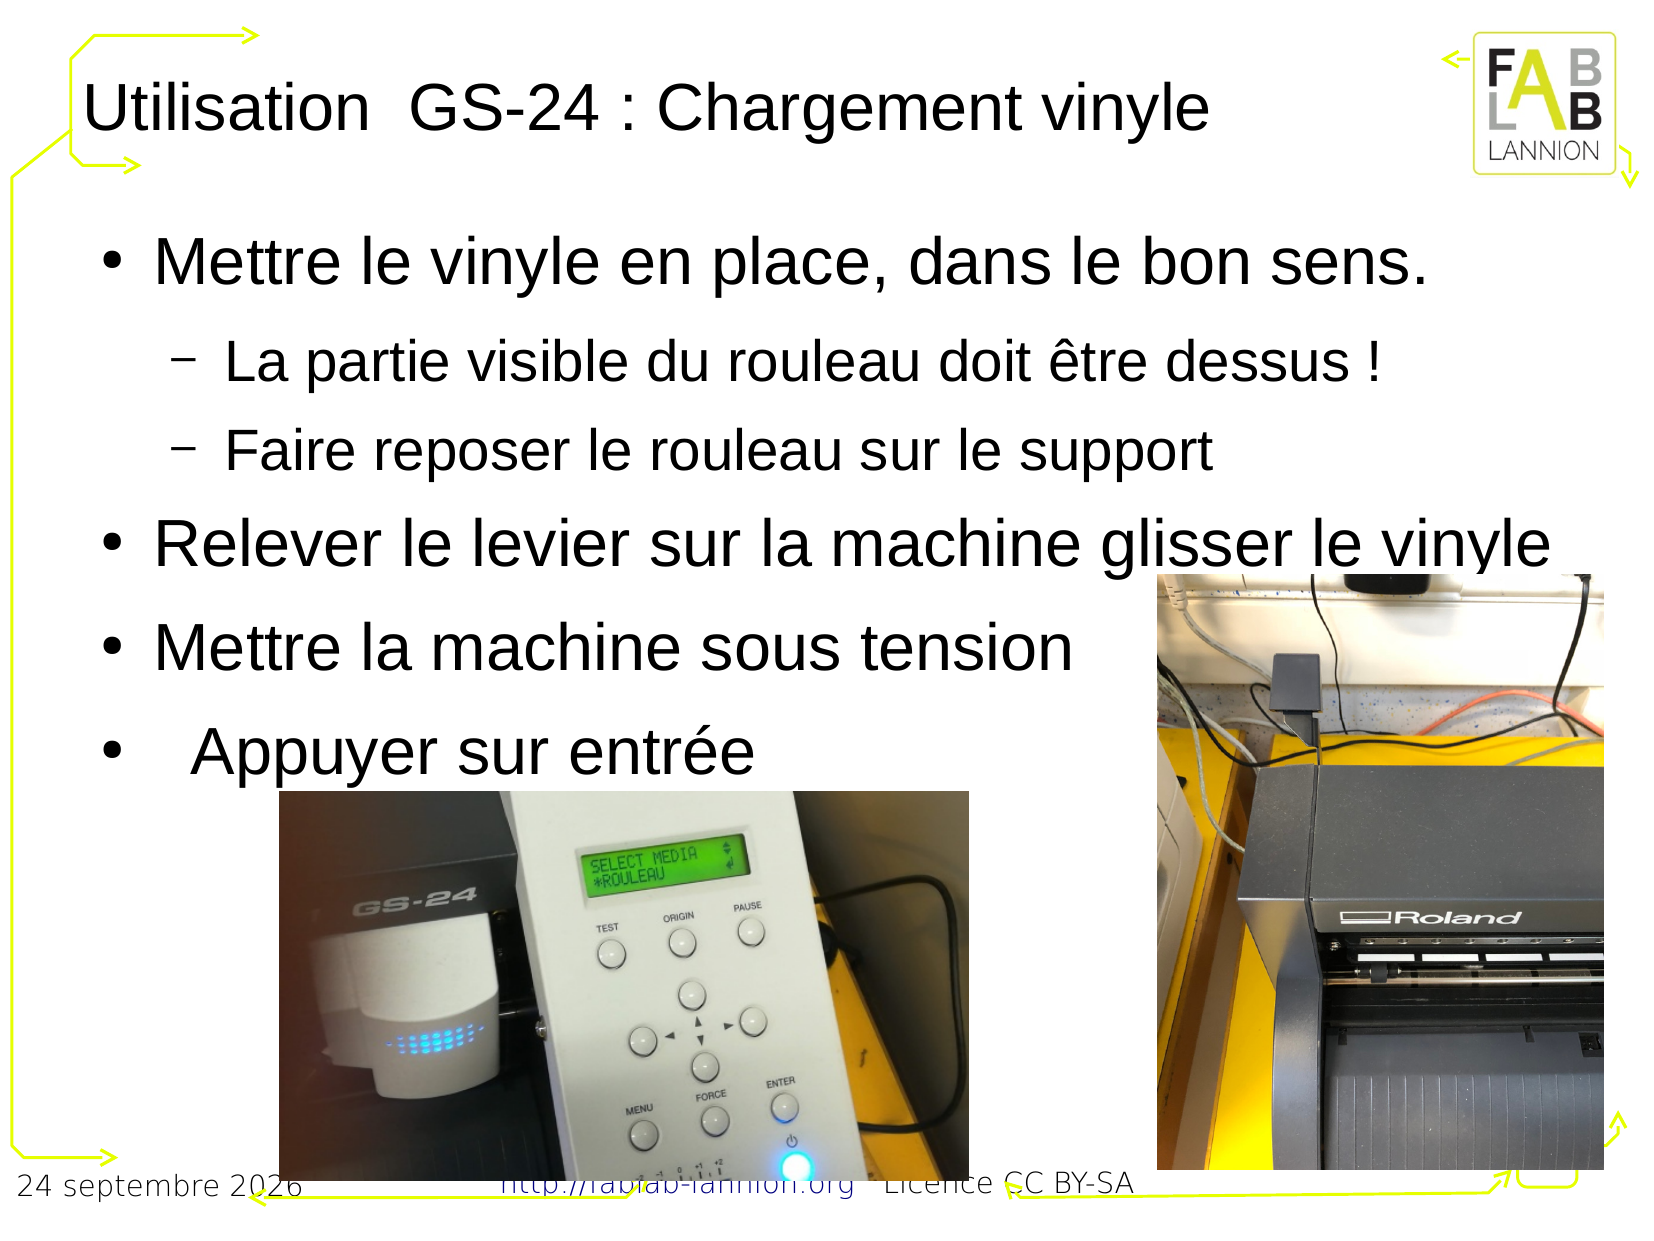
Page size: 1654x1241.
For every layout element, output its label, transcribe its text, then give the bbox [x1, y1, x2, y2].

title Utilisation GS-24 : Chargement vinyle [82, 49, 1441, 166]
list Mettre le vinyle en place, dans le bon sens. La partie visible du rouleau doit être dessus ! Faire reposer le rouleau sur le support Relever le levier sur la machine glisser le vinyle Mettre la machine sous tension Appuyer sur entrée [82, 224, 1571, 944]
picture [1157, 574, 1604, 1170]
picture [1470, 29, 1619, 178]
picture [279, 791, 969, 1181]
